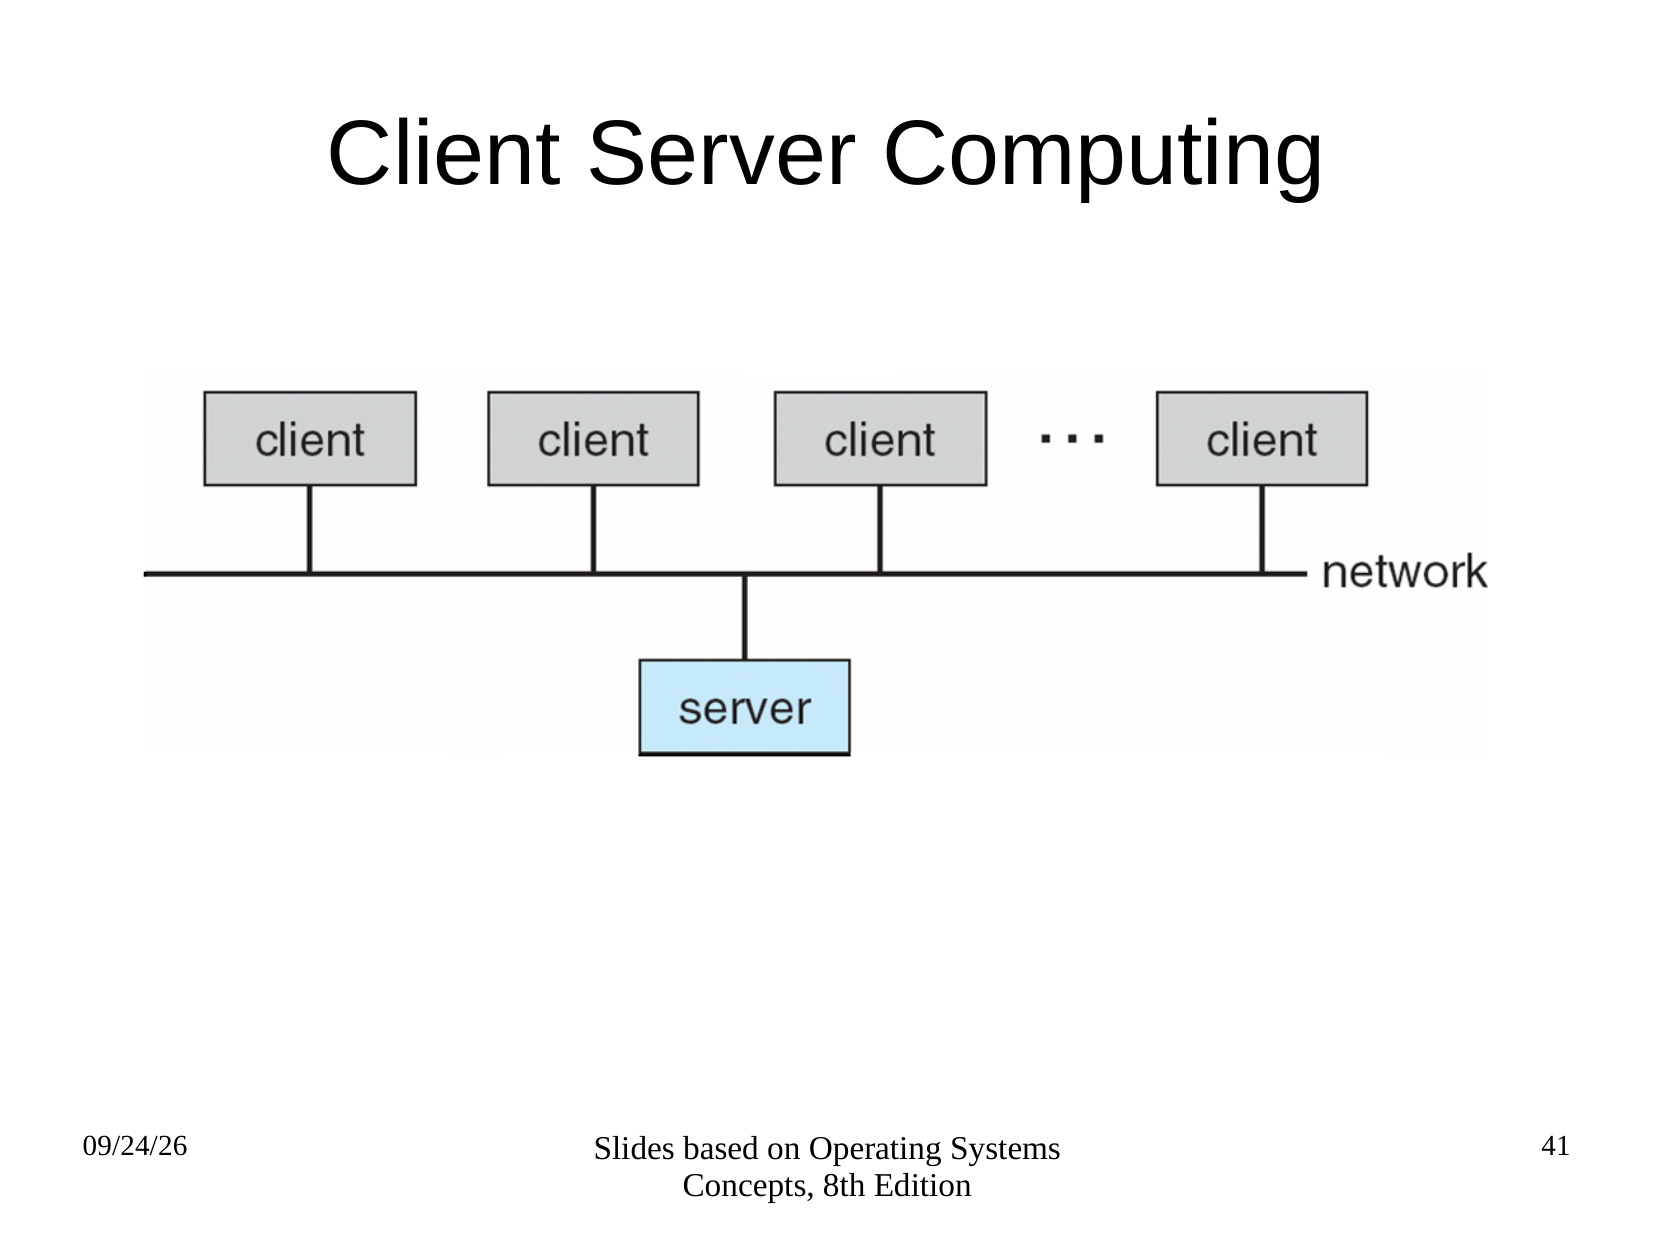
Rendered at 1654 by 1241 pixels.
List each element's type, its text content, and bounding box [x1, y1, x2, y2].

picture [135, 359, 1498, 768]
title Client Server Computing [82, 49, 1571, 257]
